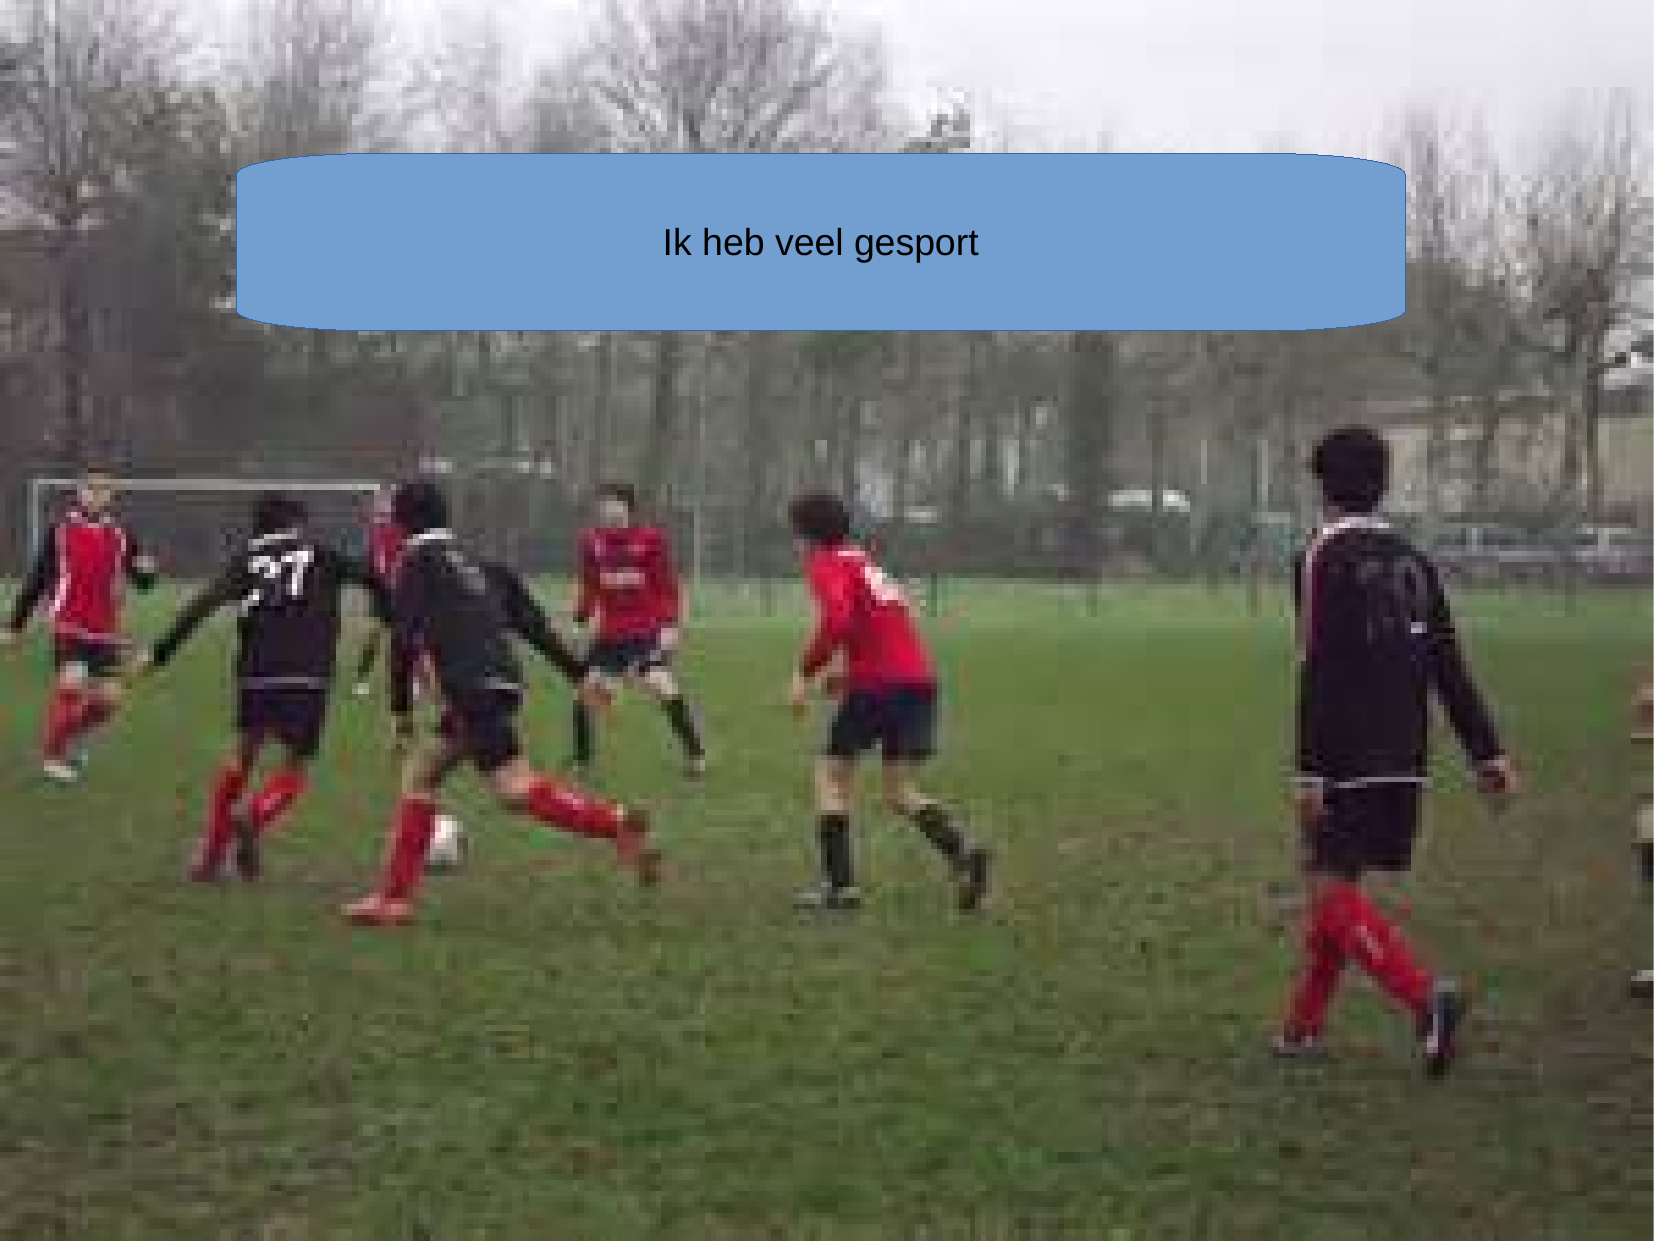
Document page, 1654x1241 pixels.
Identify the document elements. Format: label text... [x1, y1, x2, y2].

text_box Ik heb veel gesport [236, 153, 1406, 331]
picture [0, 0, 1654, 1241]
